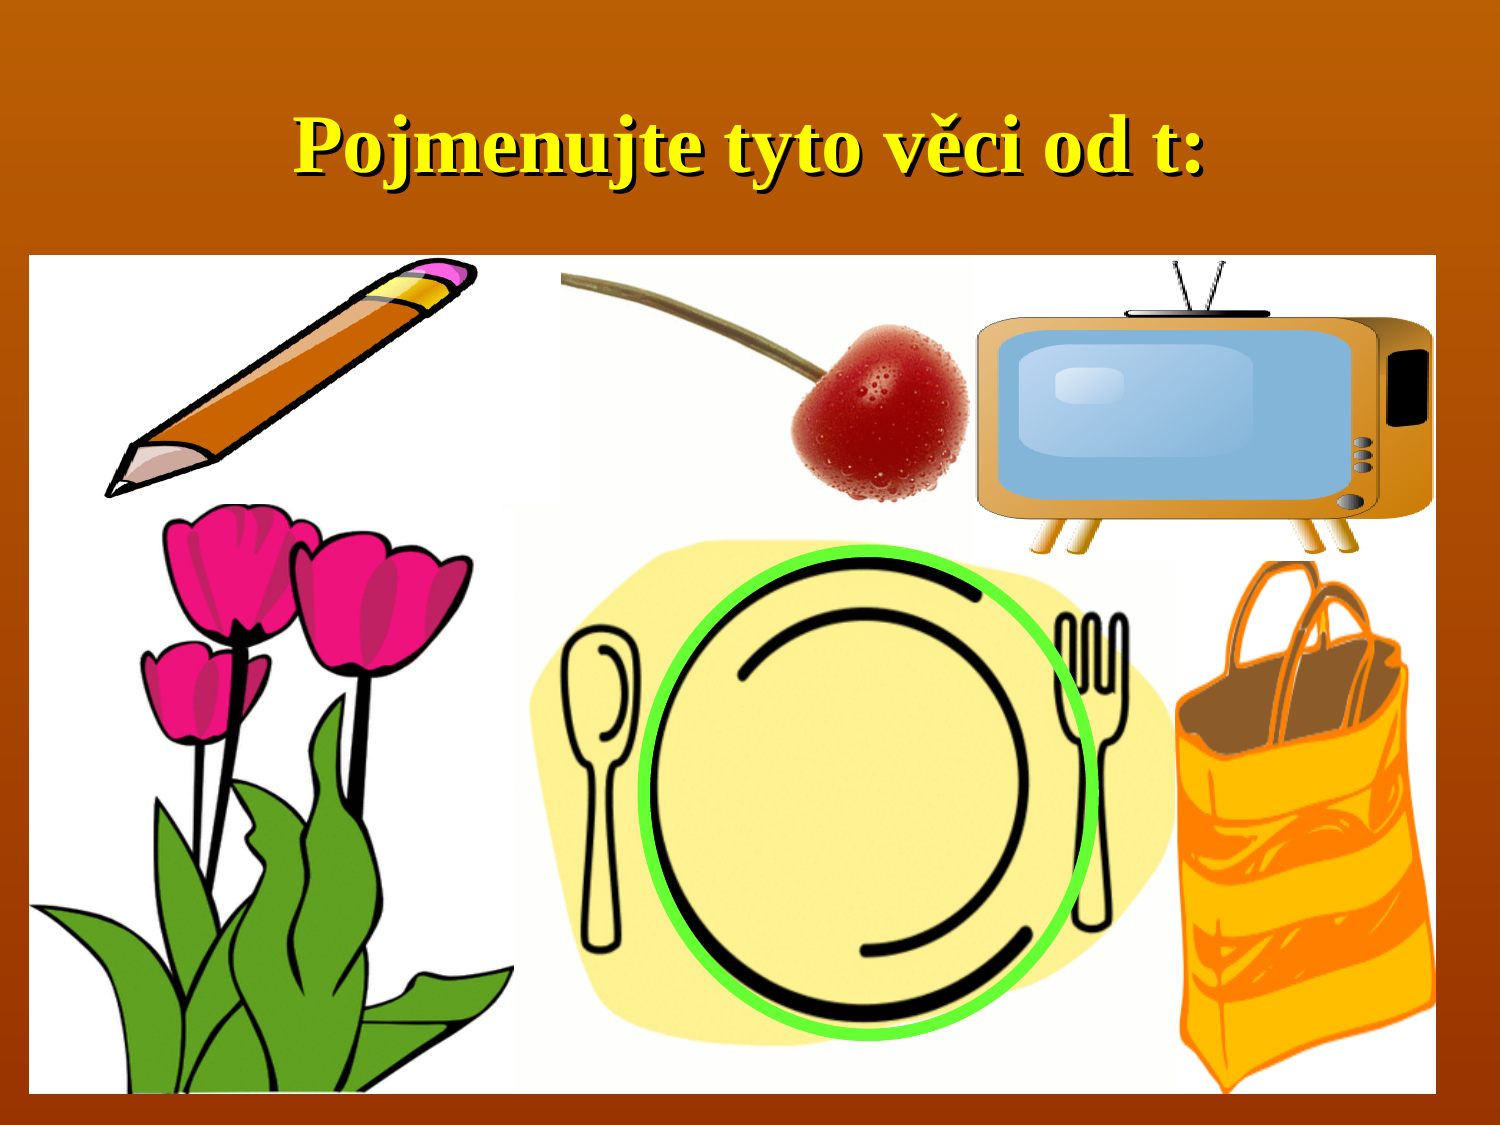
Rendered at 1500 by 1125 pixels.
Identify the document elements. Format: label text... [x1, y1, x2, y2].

title Pojmenujte tyto věci od t: [75, 45, 1426, 234]
chart [64, 904, 148, 1023]
picture [29, 255, 1436, 1094]
